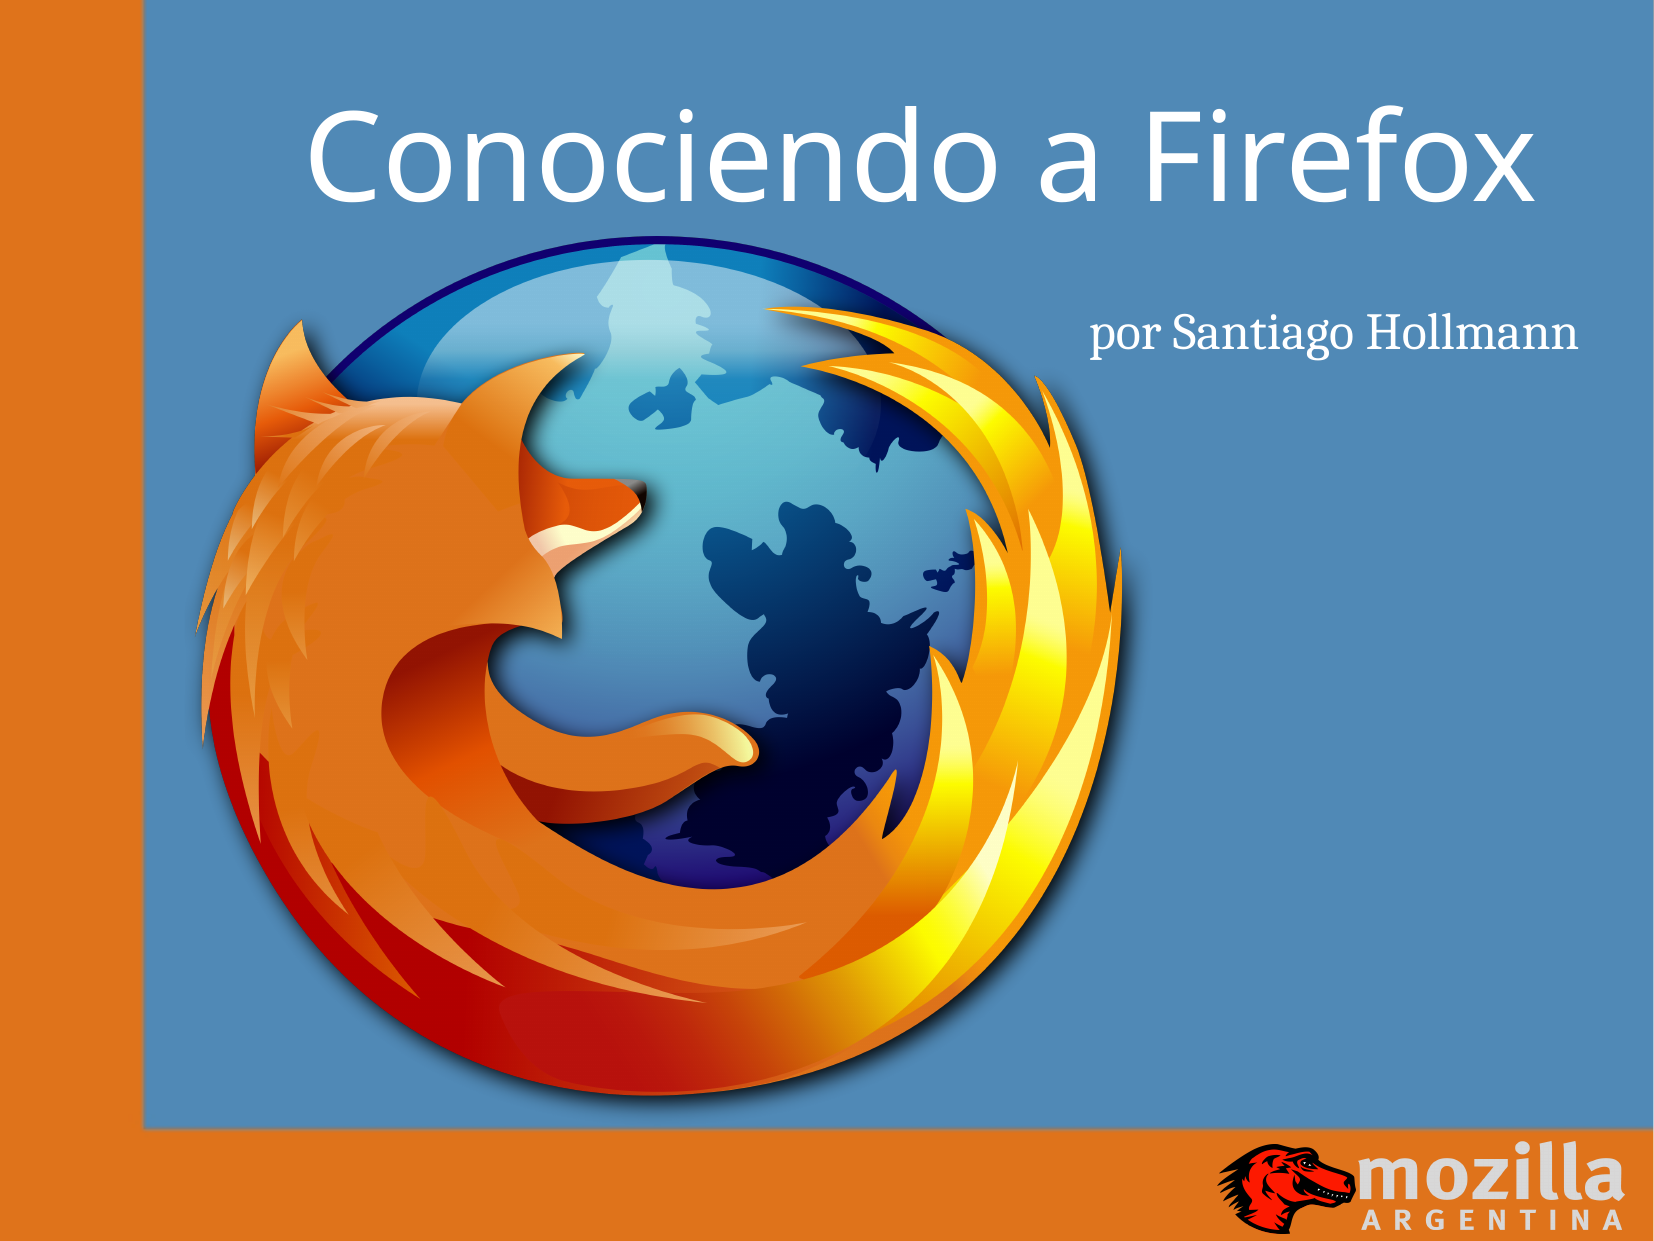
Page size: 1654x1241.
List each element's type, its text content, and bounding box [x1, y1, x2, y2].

title Conociendo a Firefox [82, 49, 1571, 257]
picture [0, 0, 1654, 1241]
text_box por Santiago Hollmann [1171, 295, 1595, 432]
